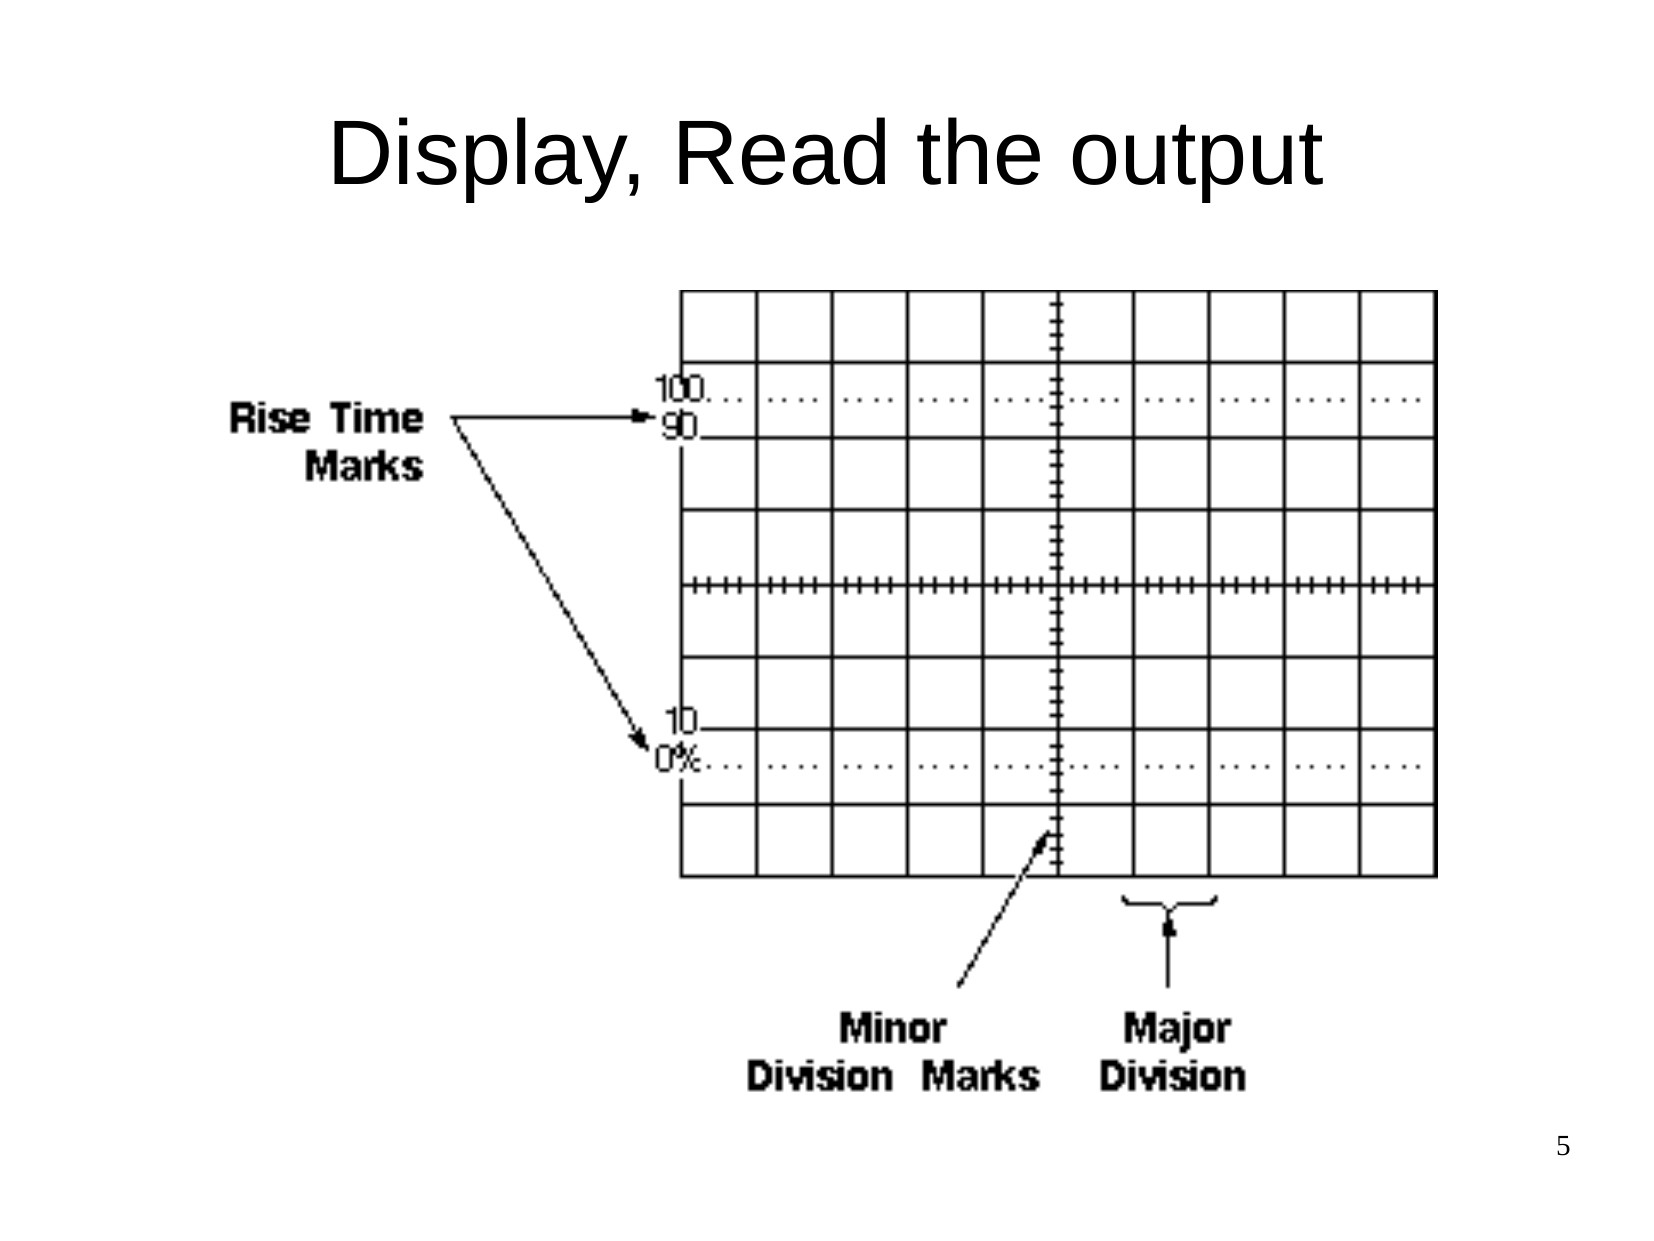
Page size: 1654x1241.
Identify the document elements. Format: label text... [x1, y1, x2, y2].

picture [215, 290, 1438, 1109]
title Display, Read the output [82, 49, 1571, 257]
